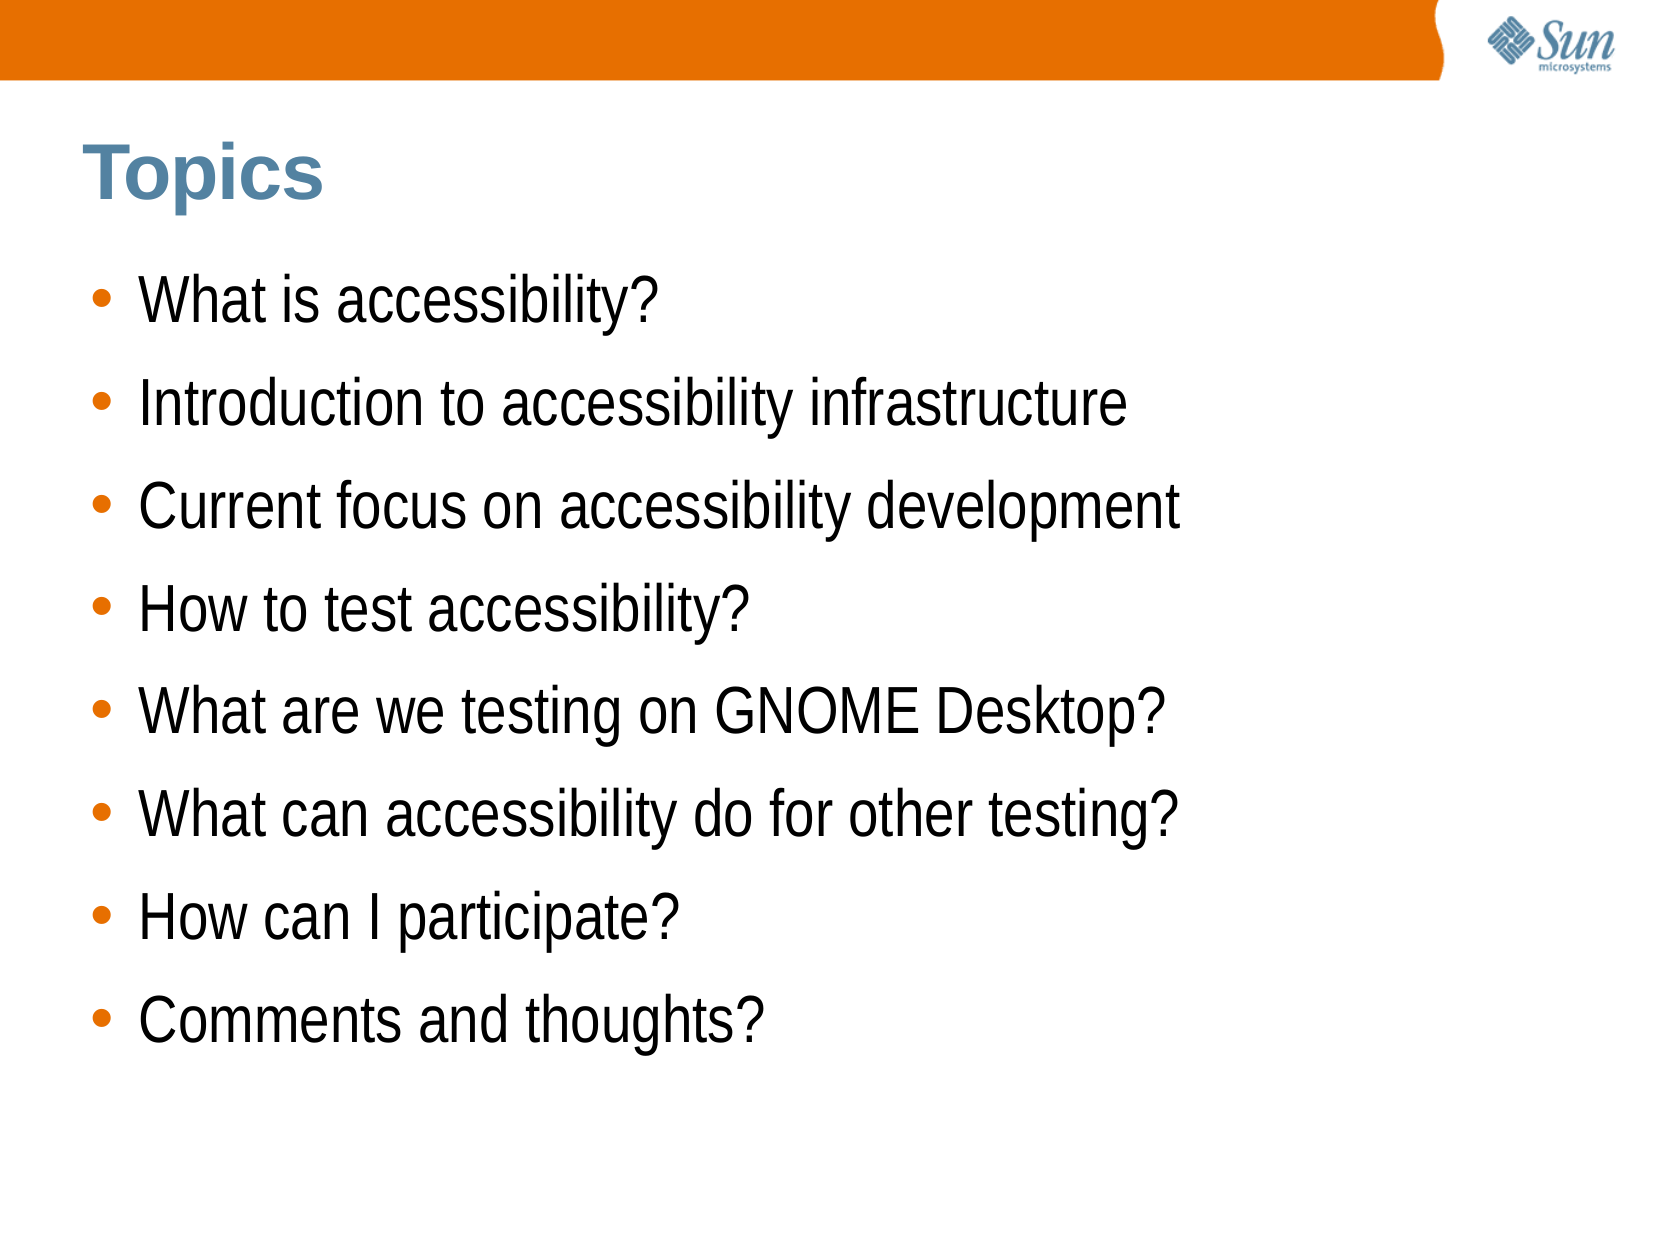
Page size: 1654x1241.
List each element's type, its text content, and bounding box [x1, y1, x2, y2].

title Topics [82, 135, 1585, 251]
picture [0, 0, 1654, 83]
list What is accessibility? Introduction to accessibility infrastructure Current focus on accessibility development How to test accessibility? What are we testing on GNOME Desktop? What can accessibility do for other testing? How can I participate? Comments and thoughts? [71, 270, 1545, 1058]
